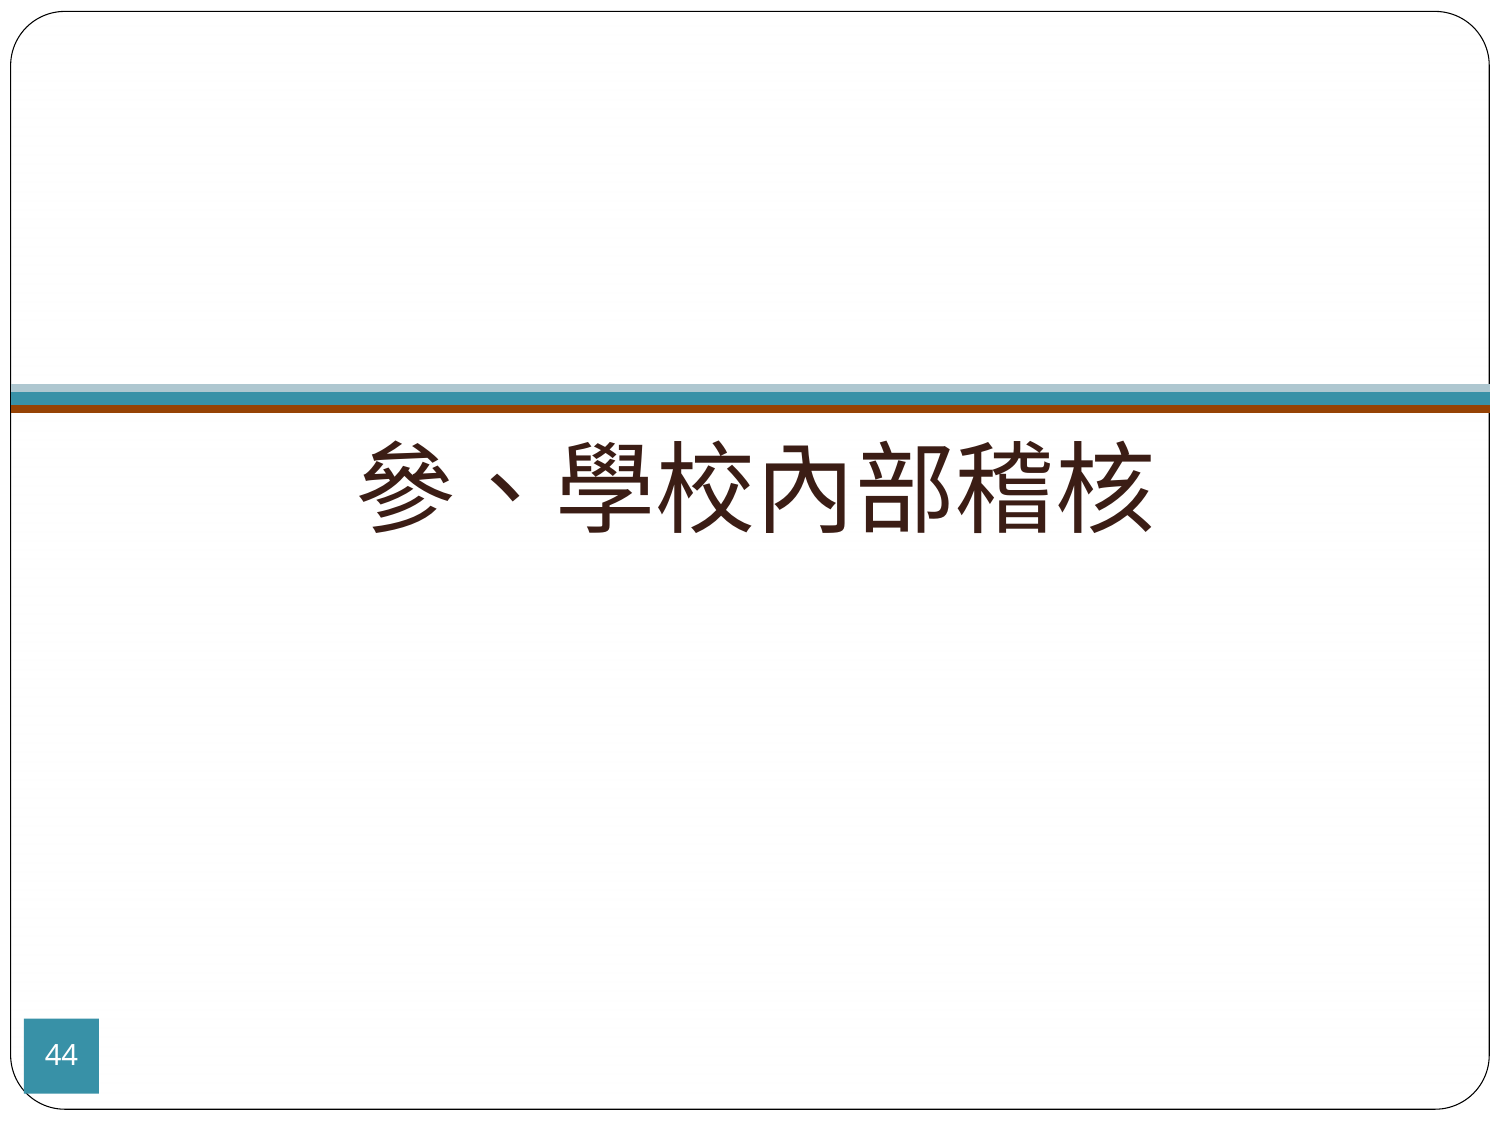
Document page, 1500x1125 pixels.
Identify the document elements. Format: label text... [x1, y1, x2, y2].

list 參、學校內部稽核 [224, 255, 1282, 502]
text_box 44 [23, 1018, 99, 1094]
